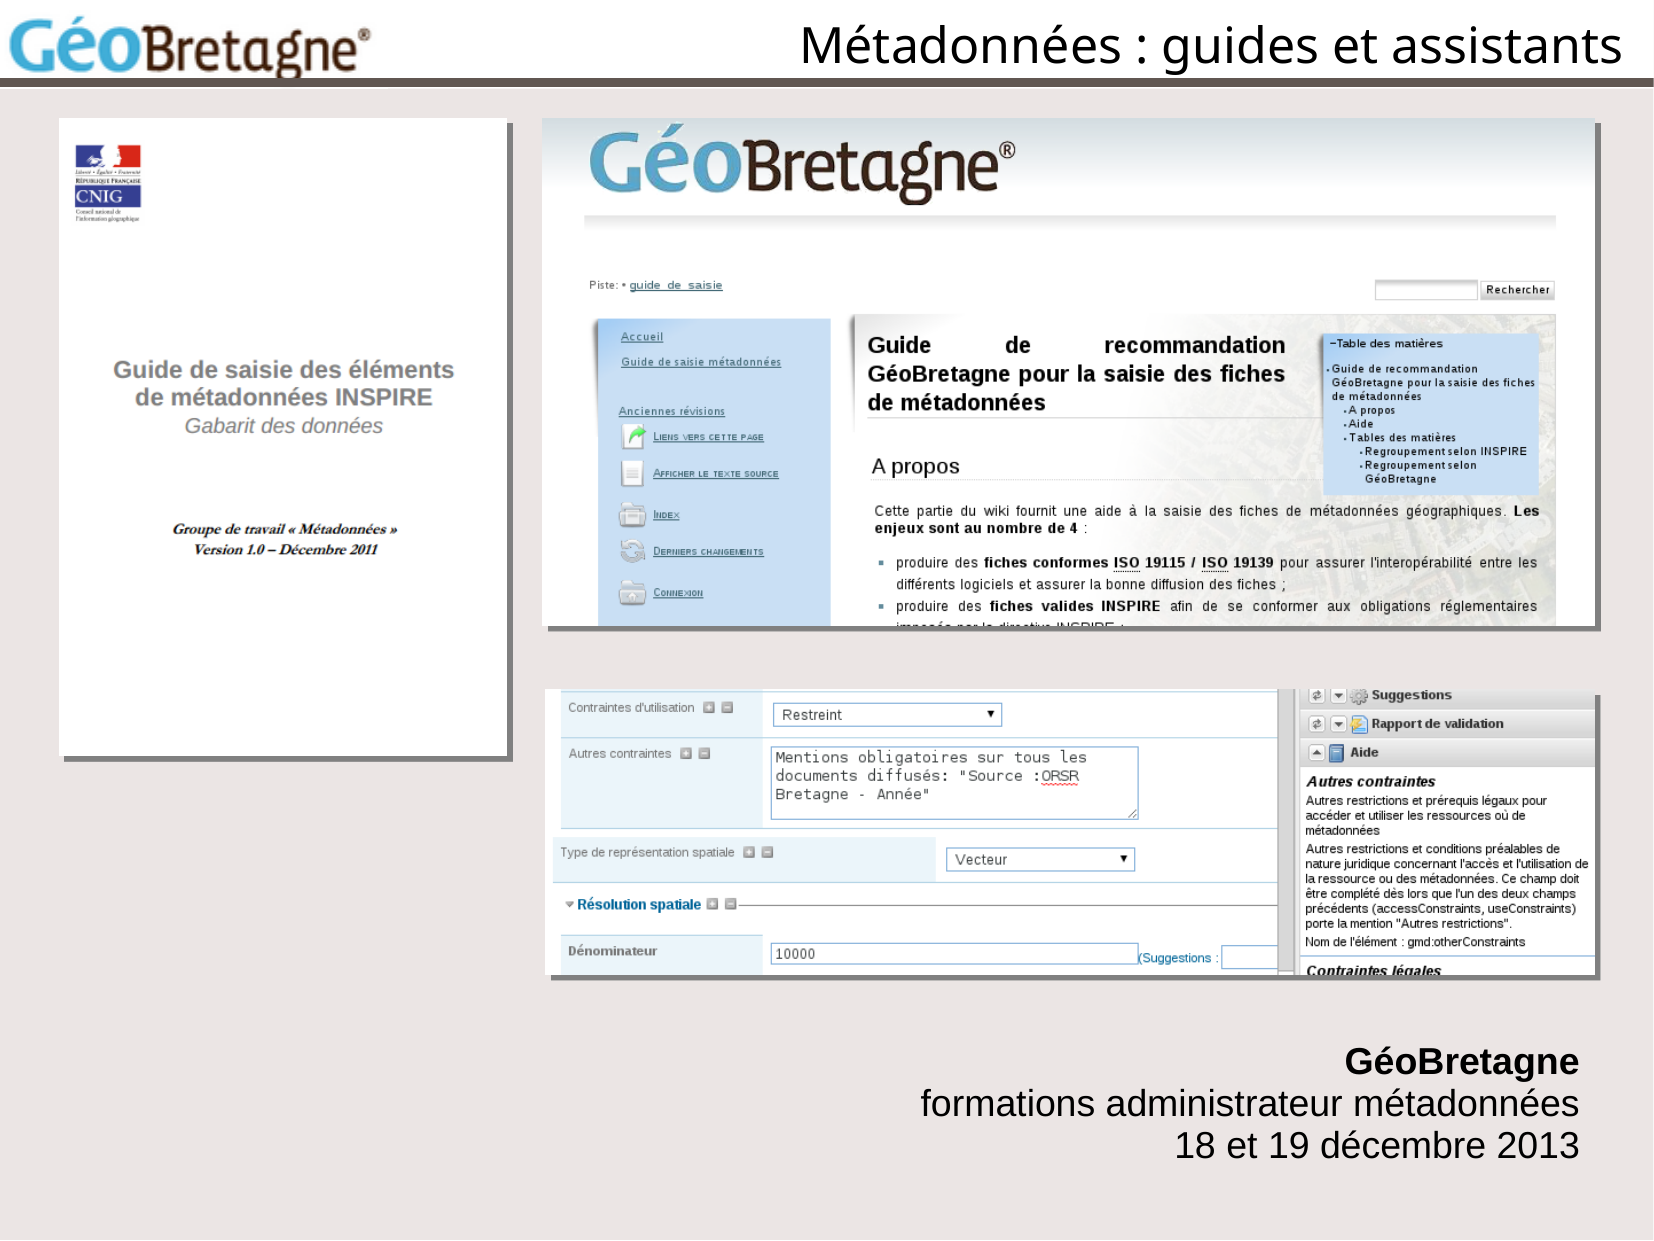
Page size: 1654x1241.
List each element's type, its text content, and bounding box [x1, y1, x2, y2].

picture [545, 689, 1595, 975]
picture [0, 0, 383, 78]
picture [542, 118, 1595, 626]
picture [59, 118, 507, 756]
title Métadonnées : guides et assistants [383, 0, 1625, 89]
text_box GéoBretagne formations administrateur métadonnées 18 et 19 décembre 2013 [738, 1033, 1595, 1175]
